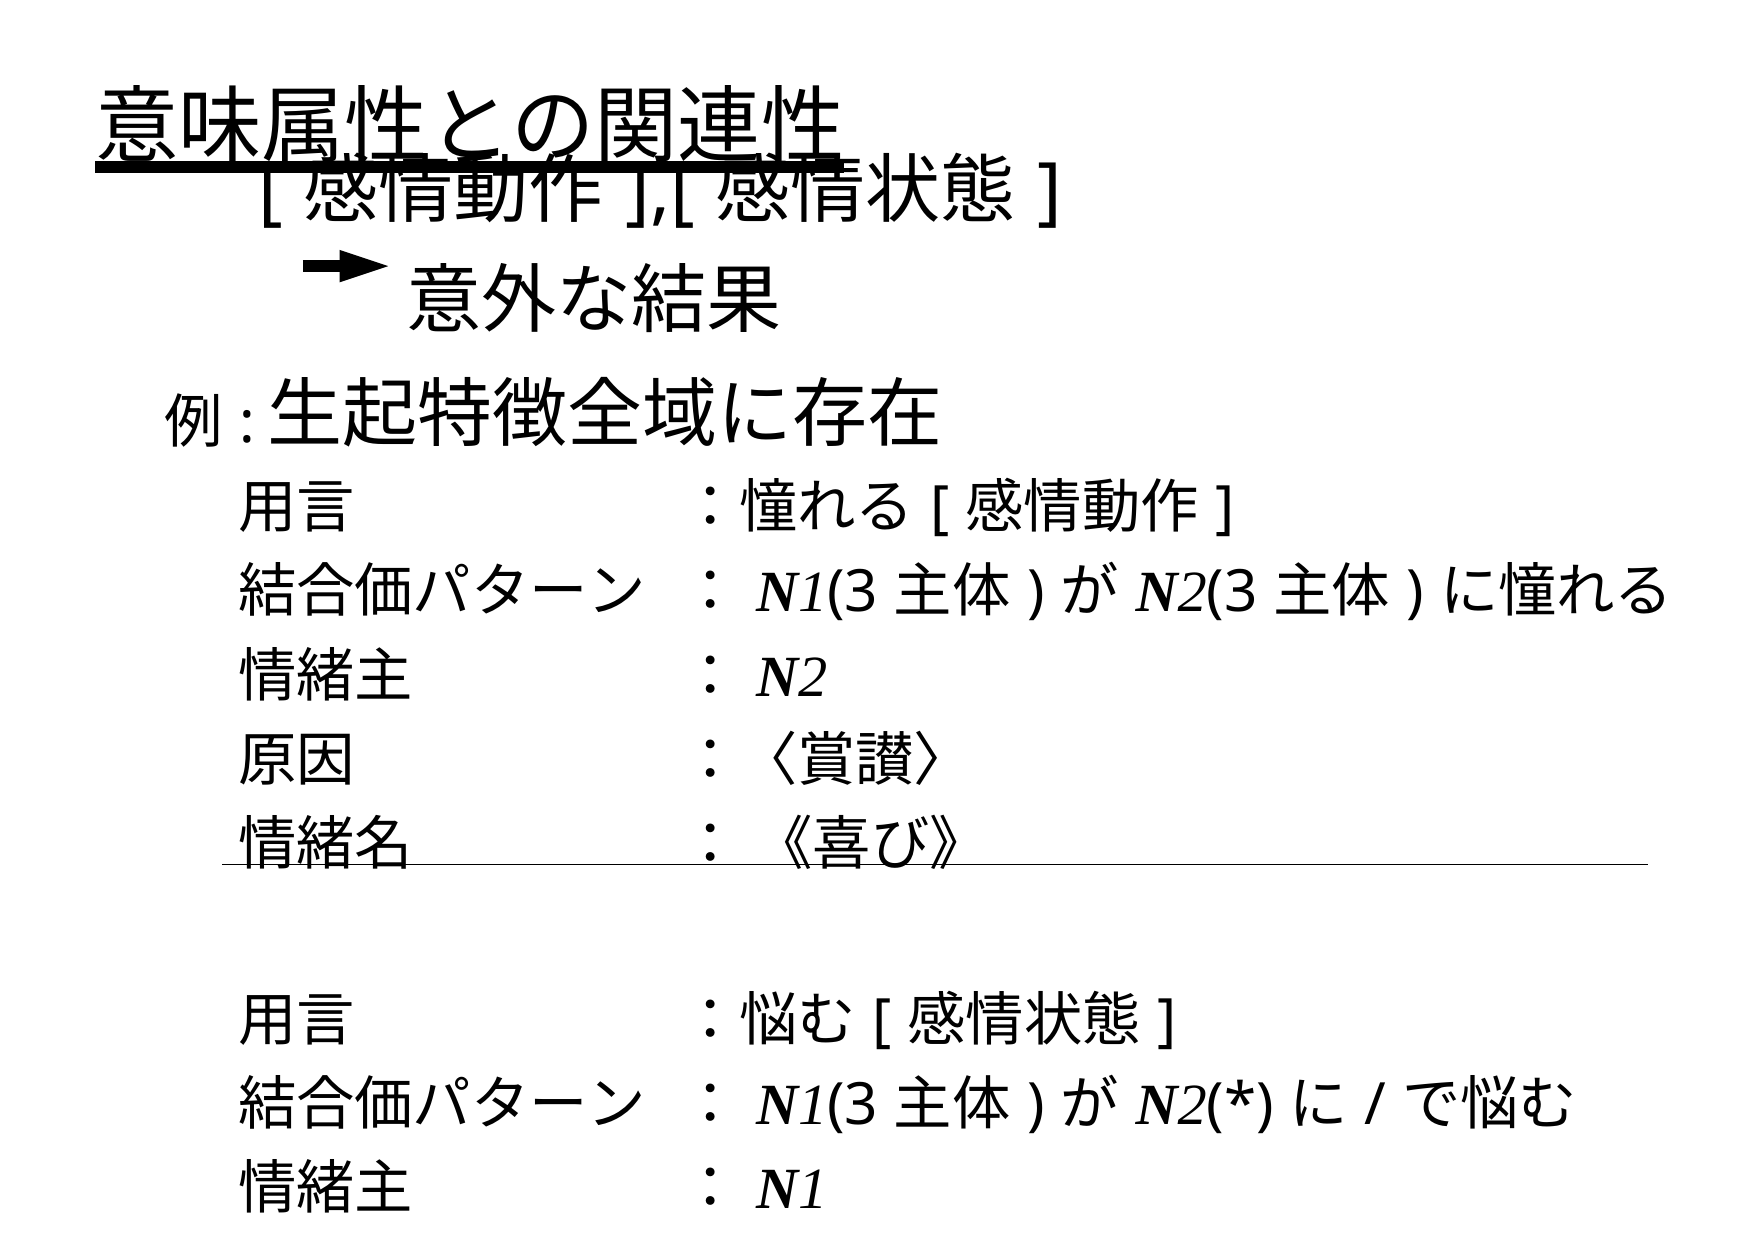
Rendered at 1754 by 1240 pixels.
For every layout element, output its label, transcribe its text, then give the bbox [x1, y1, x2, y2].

text_box 意味属性との関連性 [95, 58, 1131, 159]
text_box 例: 用言 ：憧れる[感情動作] 結合価パターン ：N1(3主体)がN2(3主体)に憧れる 情緒主 ：N2 原因 ：〈賞讃〉 情緒名 ： 《喜び》 用言 ：悩む[感情状態] 結合価パターン ：N1(3主体)がN2(*)に/で悩む 情緒主 ：N1 原因 ：〈無計画〉 情緒名 ： 《悲しみ》 [90, 375, 1694, 1240]
text_box 生起特徴全域に存在 [267, 353, 944, 443]
text_box [感情動作],[感情状態] 意外な結果 [258, 129, 1602, 375]
